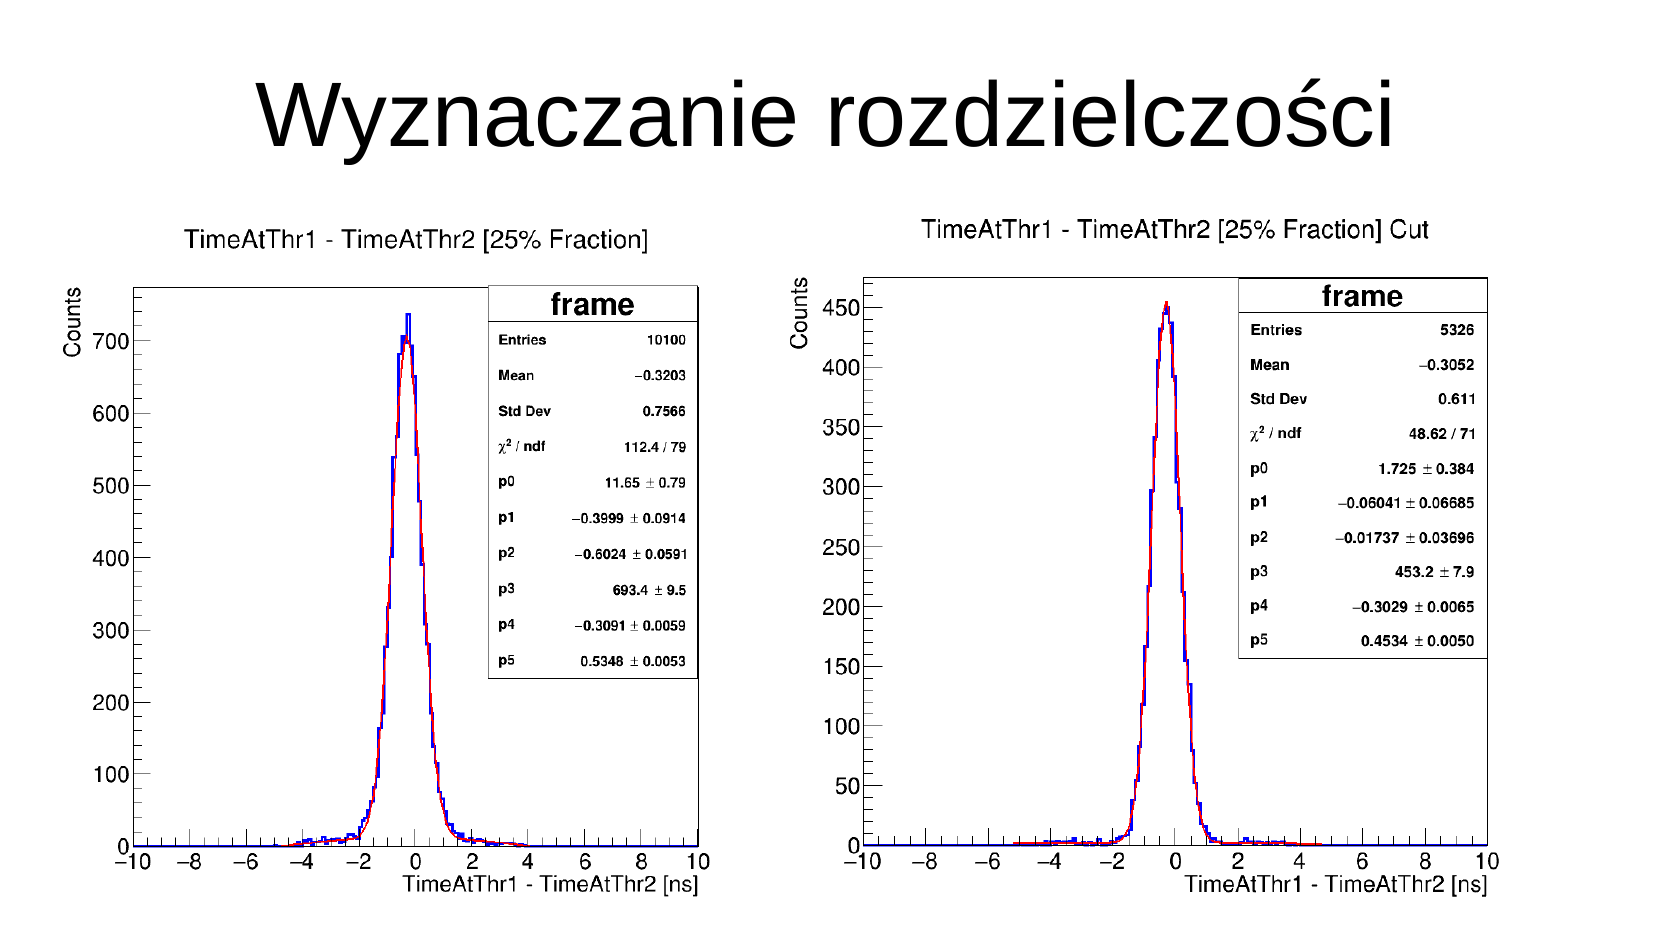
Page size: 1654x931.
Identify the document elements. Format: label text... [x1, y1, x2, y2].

picture [785, 206, 1565, 916]
picture [62, 217, 768, 916]
title Wyznaczanie rozdzielczości [82, 37, 1571, 193]
